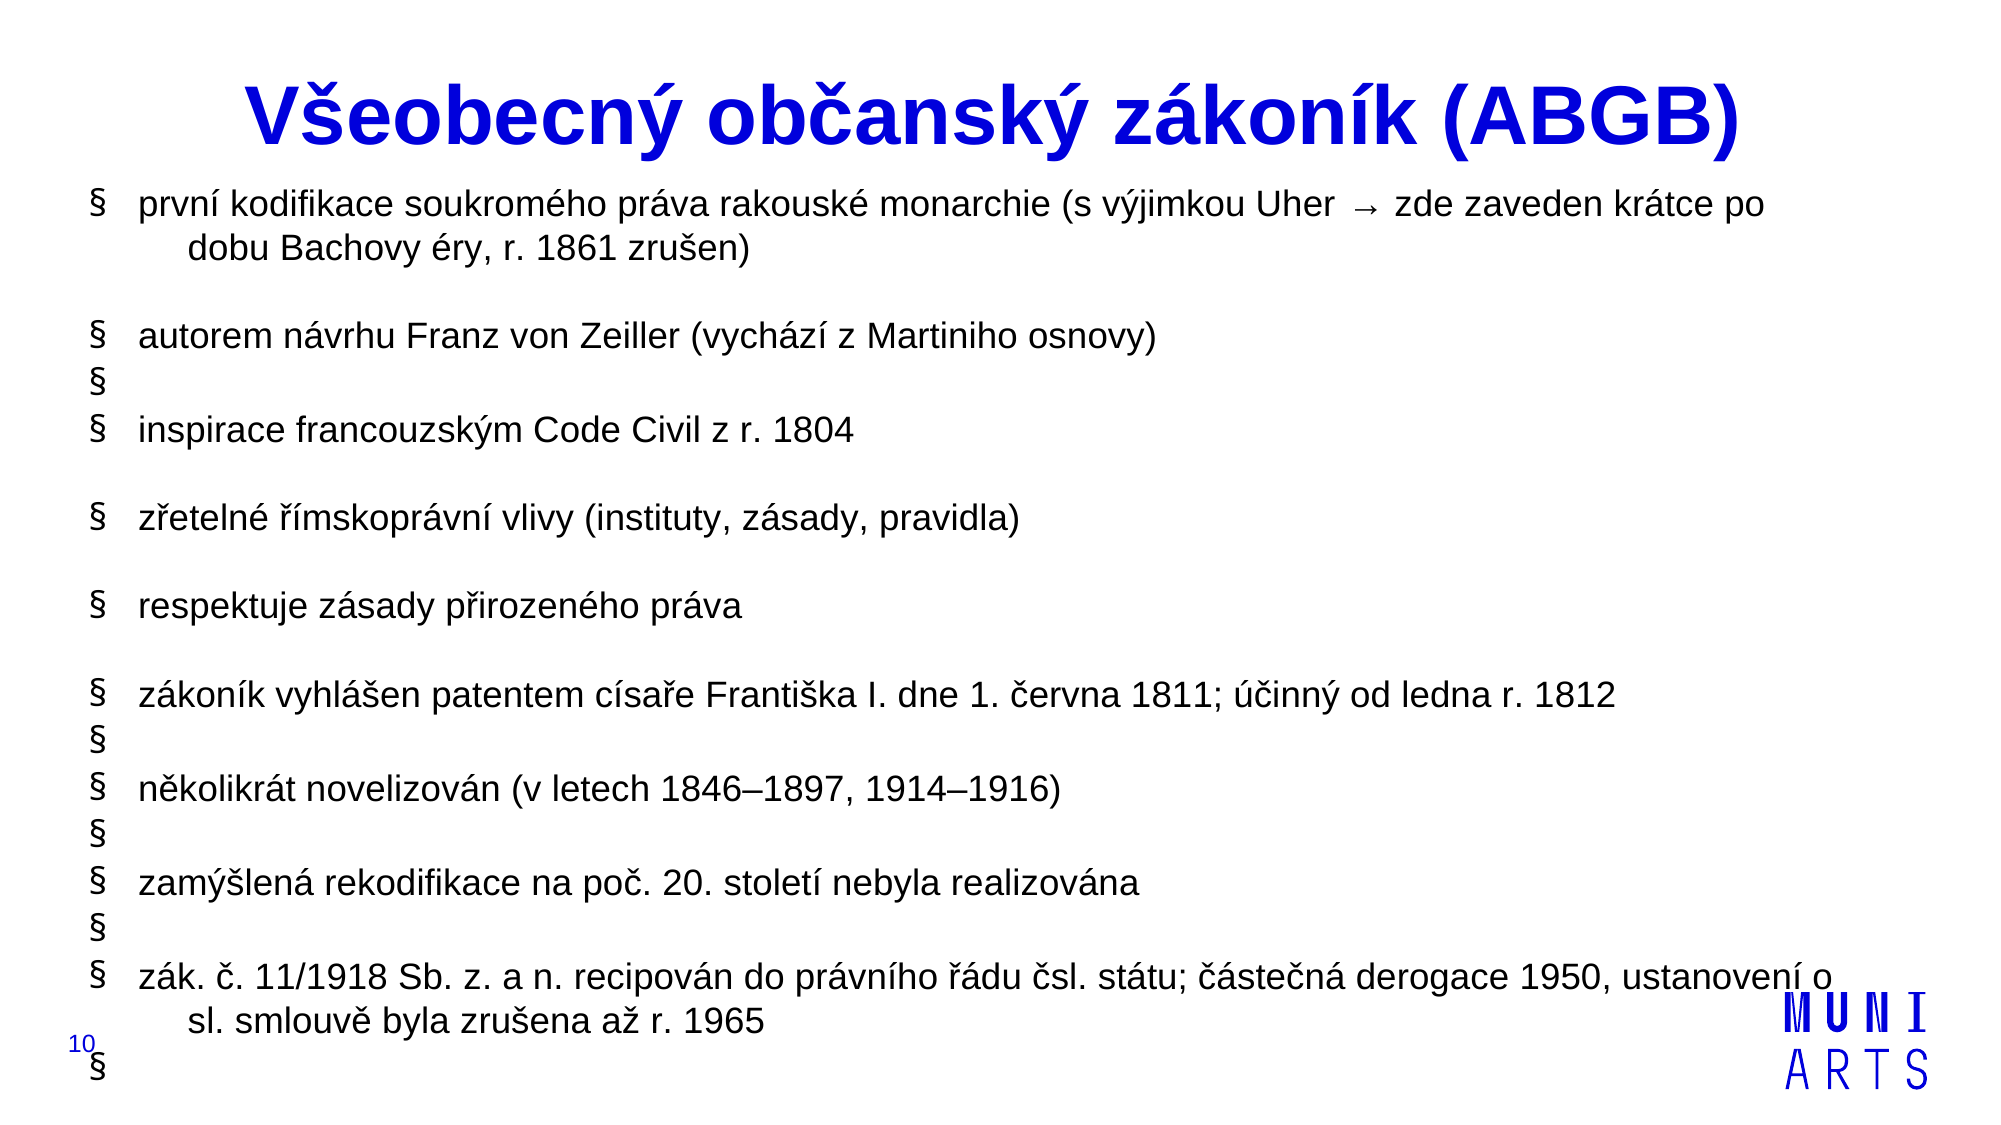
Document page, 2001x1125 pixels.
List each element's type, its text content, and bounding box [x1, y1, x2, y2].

text_box [67, 1021, 110, 1063]
title Všeobecný občanský zákoník (ABGB) [111, 78, 1876, 153]
list první kodifikace soukromého práva rakouské monarchie (s výjimkou Uher → zde zaveden krátce po dobu Bachovy éry, r. 1861 zrušen) autorem návrhu Franz von Zeiller (vychází z Martiniho osnovy) inspirace francouzským Code Civil z r. 1804 zřetelné římskoprávní vlivy (instituty, zásady, pravidla) respektuje zásady přirozeného práva zákoník vyhlášen patentem císaře Františka I. dne 1. června 1811; účinný od ledna r. 1812 několikrát novelizován (v letech 1846–1897, 1914–1916) zamýšlená rekodifikace na poč. 20. století nebyla realizována zák. č. 11/1918 Sb. z. a n. recipován do právního řádu čsl. státu; částečná derogace 1950, ustanovení o sl. smlouvě byla zrušena až r. 1965 [88, 179, 1851, 1043]
